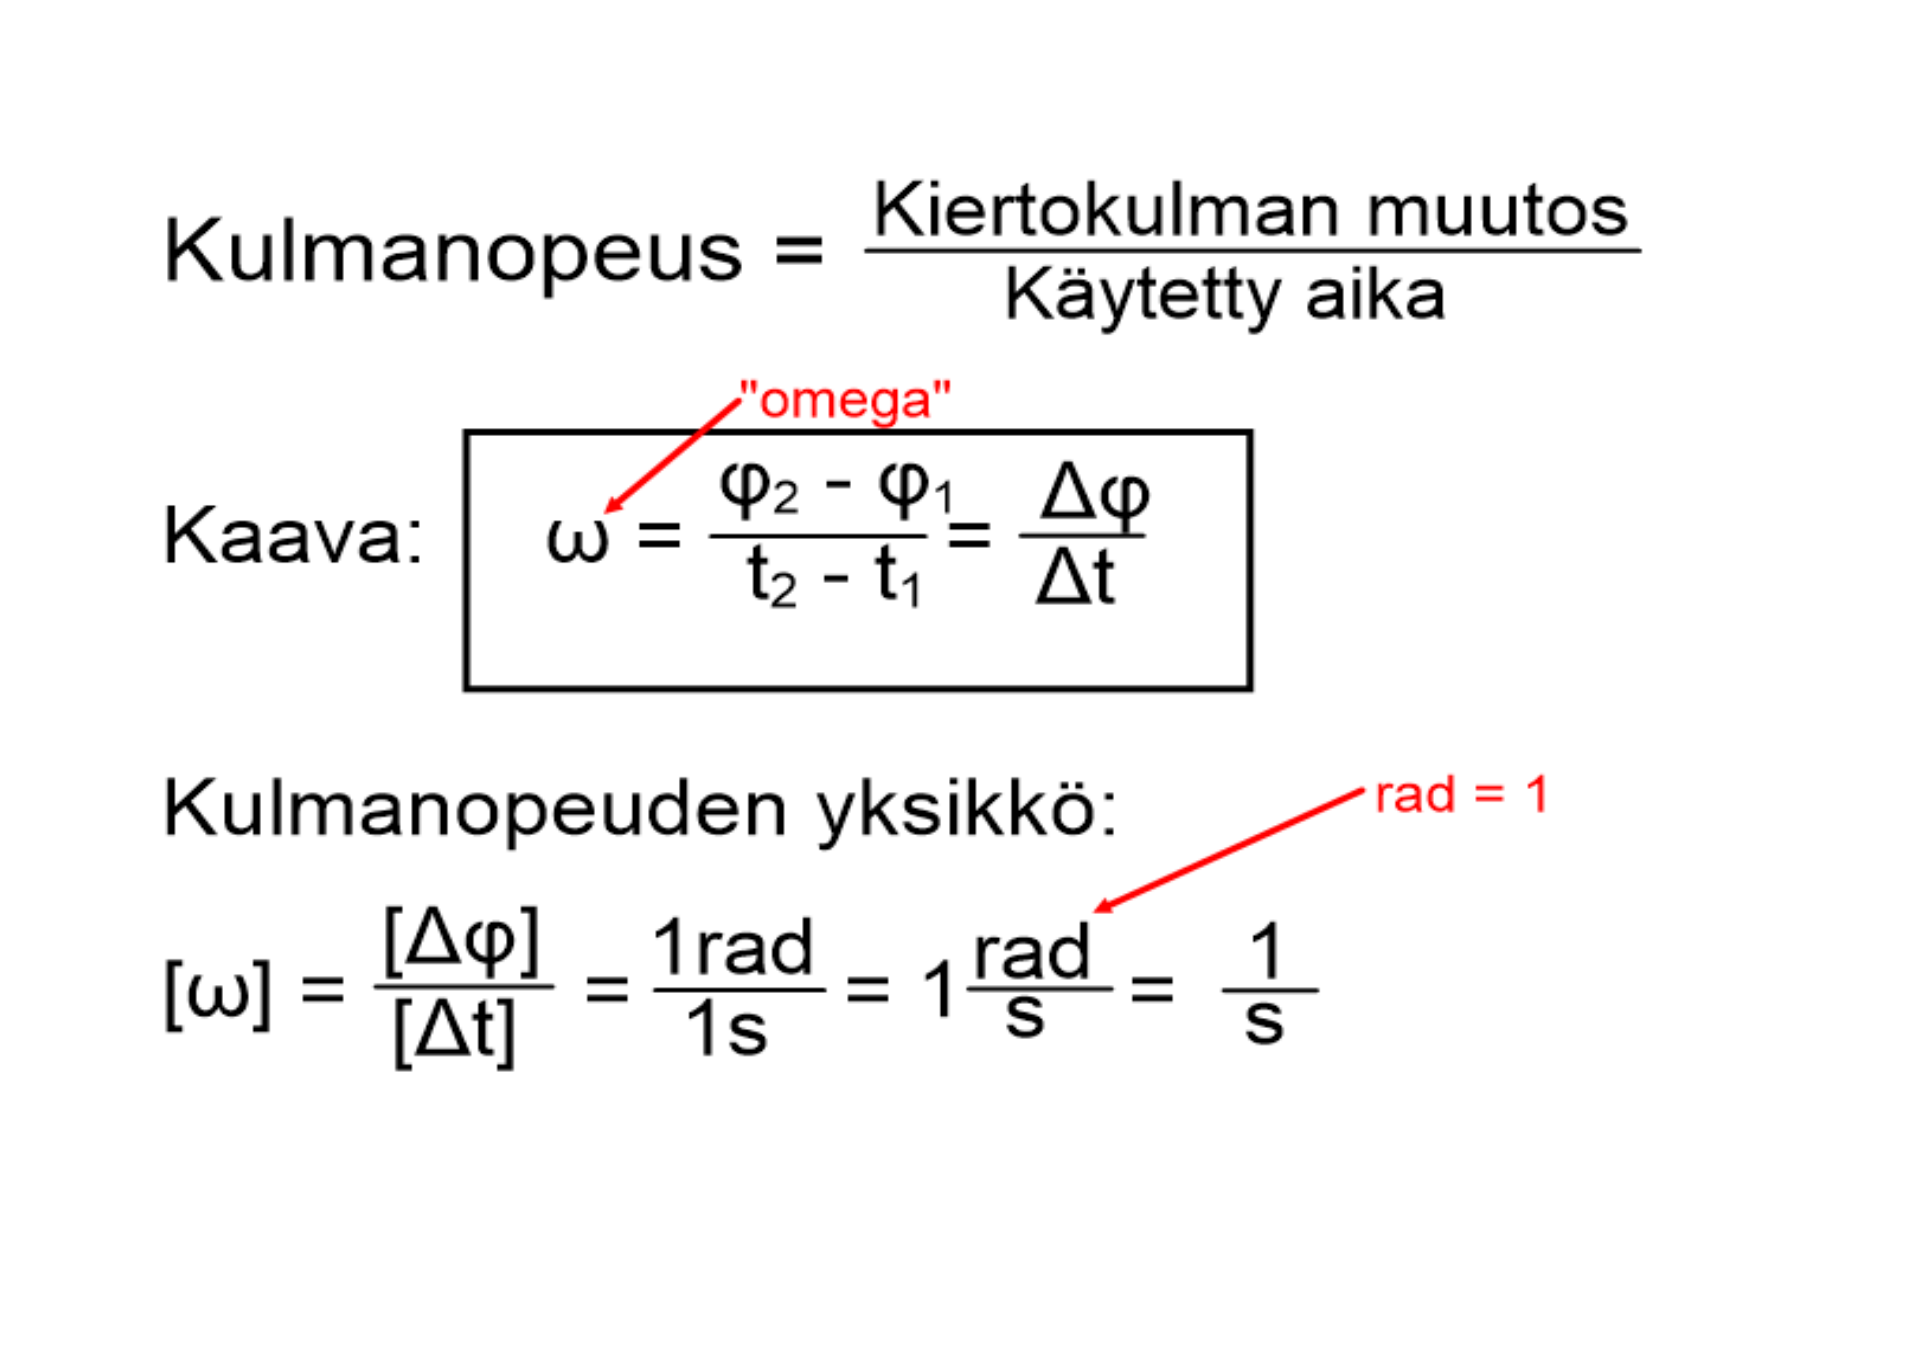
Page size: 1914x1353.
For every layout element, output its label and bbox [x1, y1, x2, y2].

picture [95, 108, 1749, 1095]
